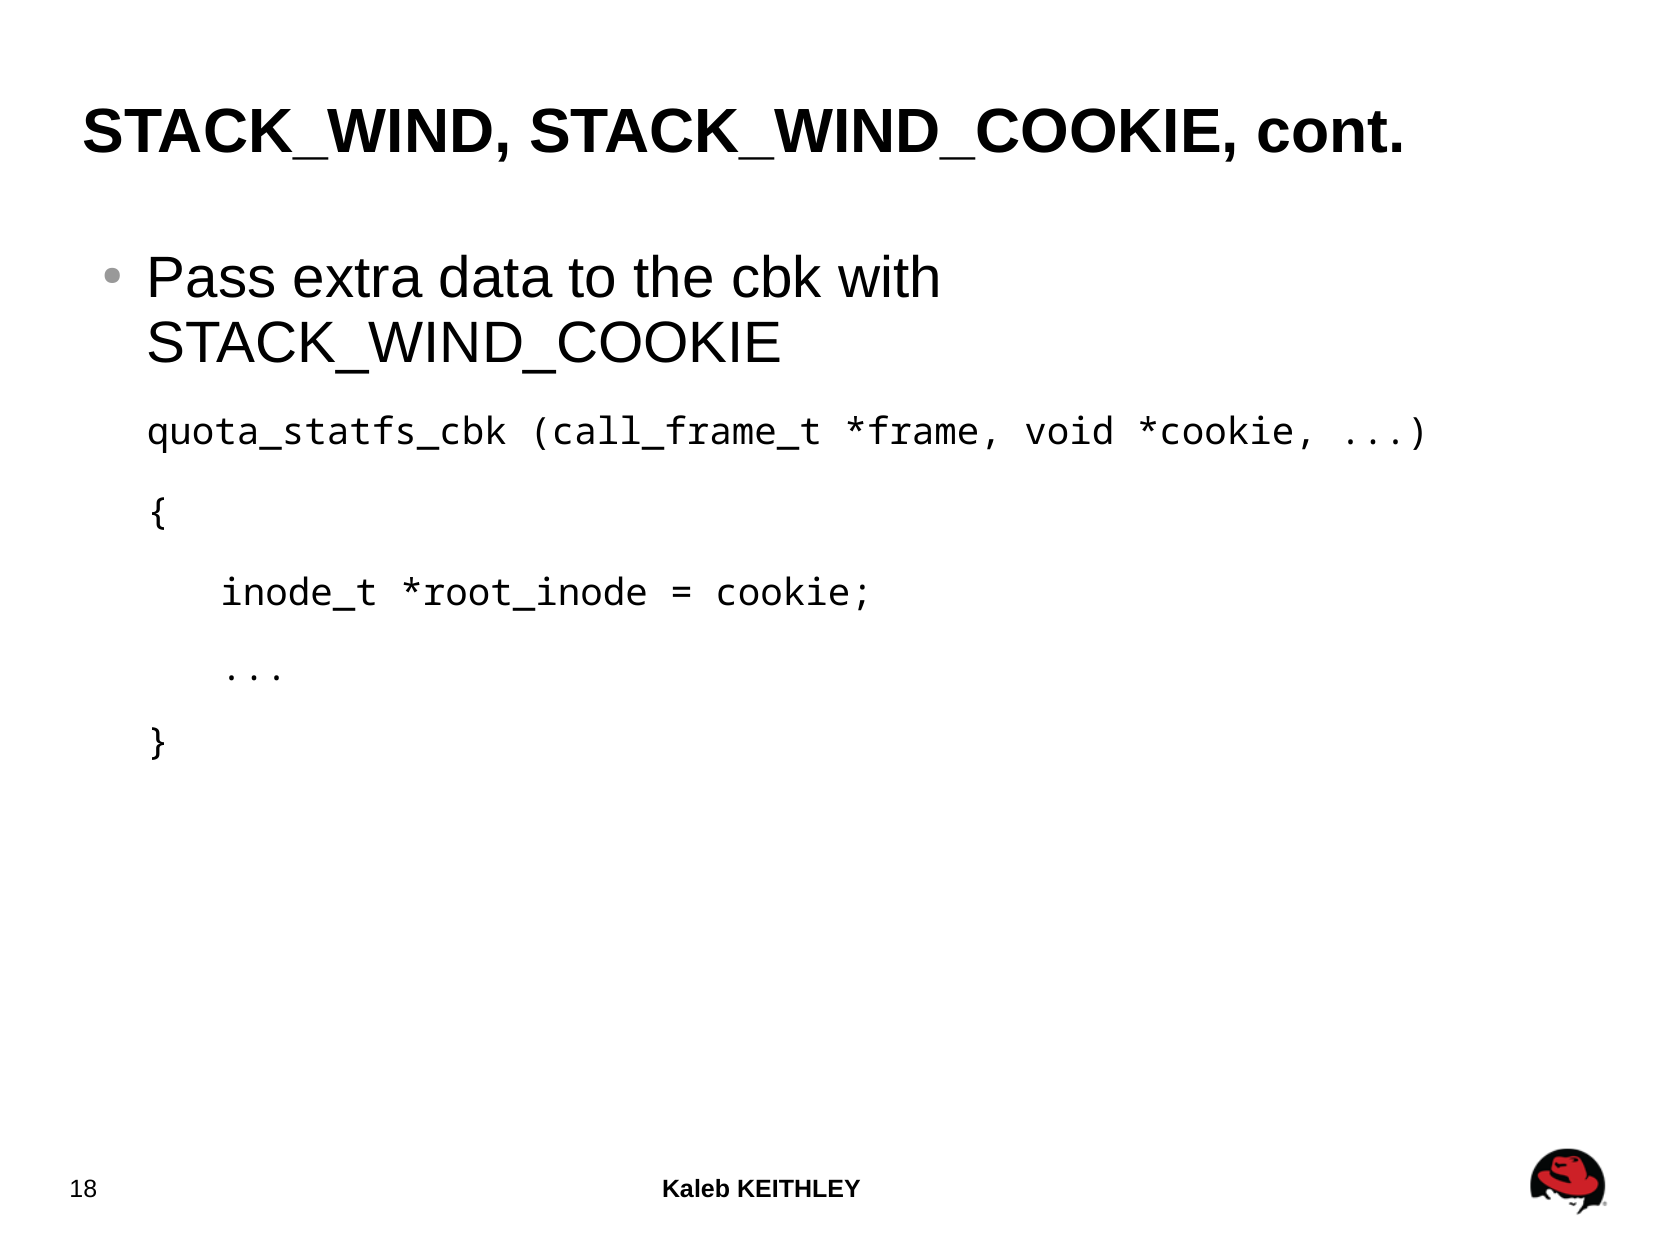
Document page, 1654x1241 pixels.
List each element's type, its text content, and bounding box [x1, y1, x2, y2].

title STACK_WIND, STACK_WIND_COOKIE, cont. [82, 37, 1571, 226]
picture [1529, 1146, 1613, 1224]
list Pass extra data to the cbk with STACK_WIND_COOKIE quota_statfs_cbk (call_frame_t *frame, void *cookie, ...) { inode_t *root_inode = cookie; ... } [86, 244, 1576, 1039]
